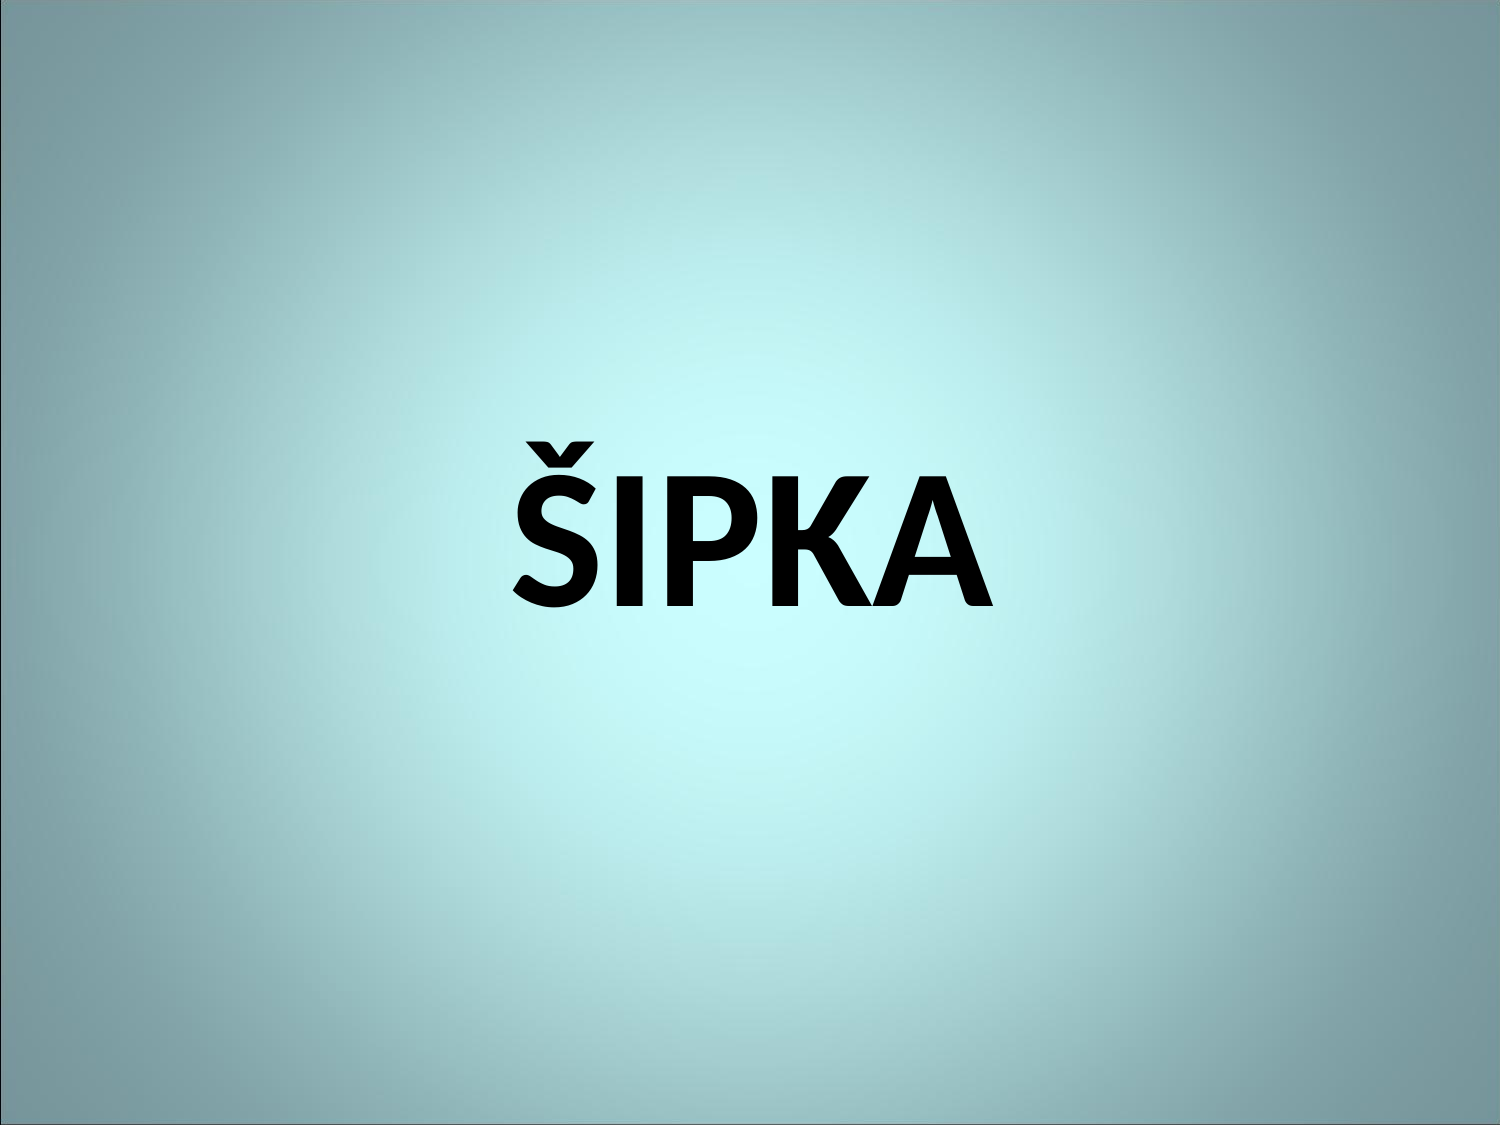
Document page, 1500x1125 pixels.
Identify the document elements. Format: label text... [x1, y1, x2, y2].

picture [0, 0, 1500, 1125]
title ŠIPKA [76, 398, 1427, 654]
